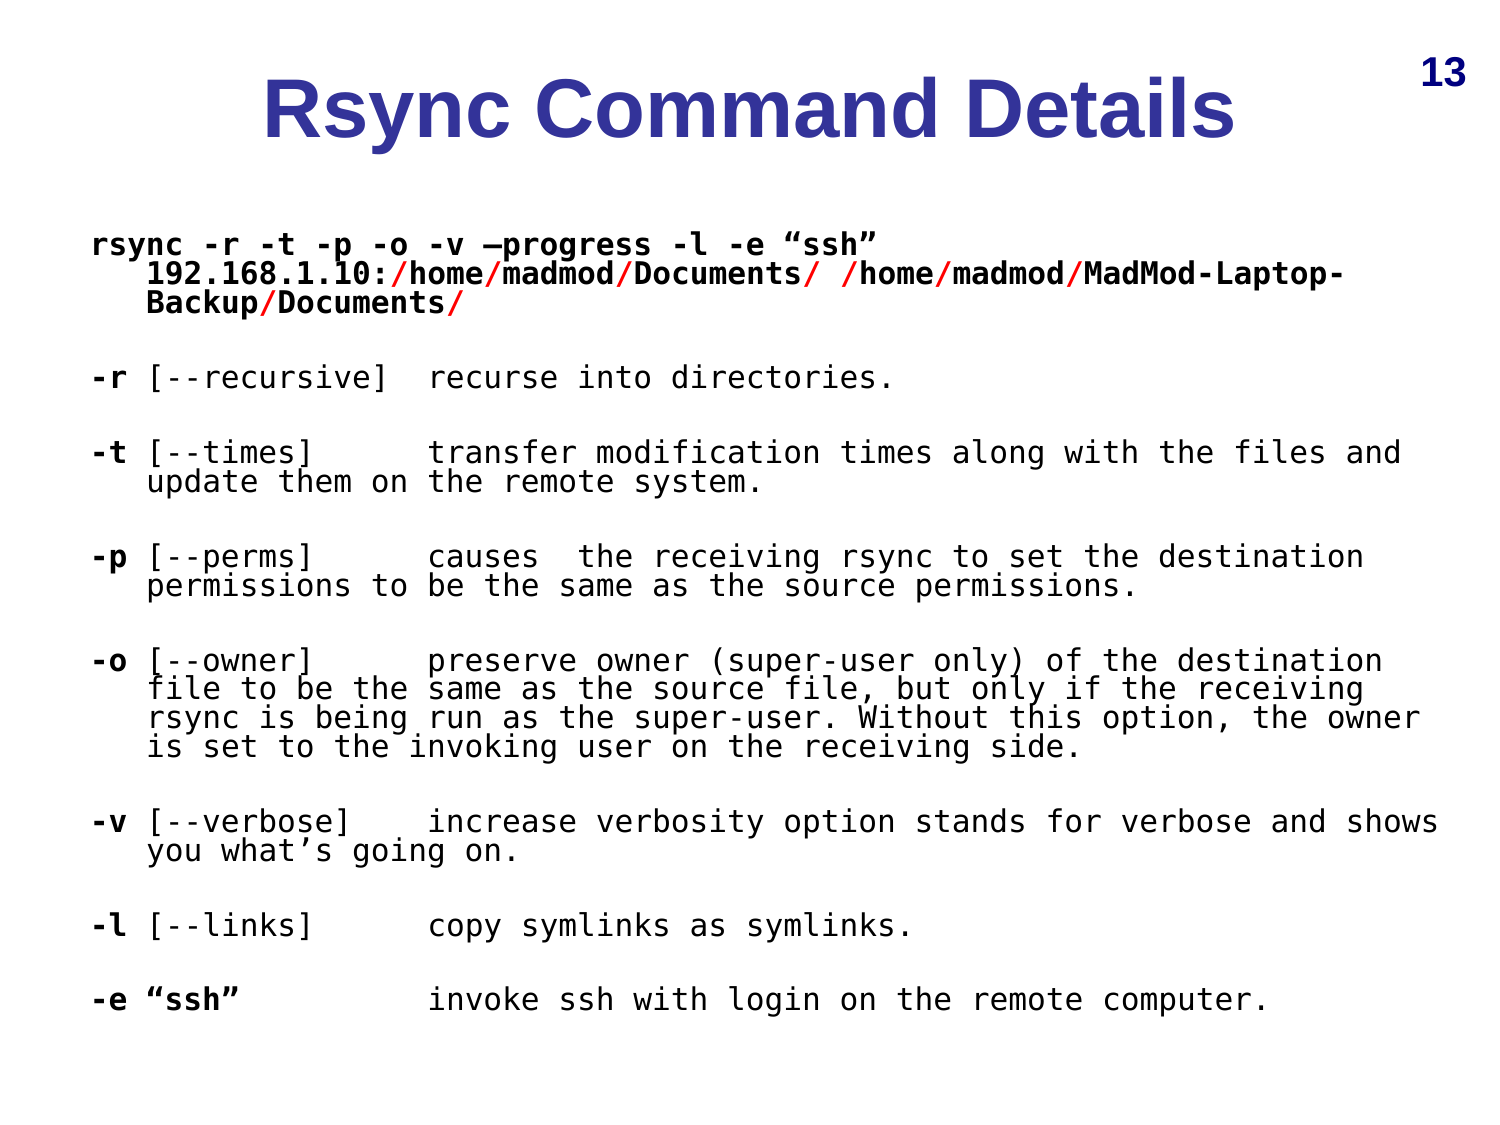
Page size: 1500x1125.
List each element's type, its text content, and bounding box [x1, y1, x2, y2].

text_box 13 [1387, 37, 1500, 103]
list rsync -r -t -p -o -v –progress -l -e “ssh” 192.168.1.10:/home/madmod/Documents/ /home/madmod/MadMod-Laptop-Backup/Documents/ -r [--recursive] recurse into directories. -t [--times] transfer modification times along with the files and update them on the remote system. -p [--perms] causes the receiving rsync to set the destination permissions to be the same as the source permissions. -o [--owner] preserve owner (super-user only) of the destination file to be the same as the source file, but only if the receiving rsync is being run as the super-user. Without this option, the owner is set to the invoking user on the receiving side. -v [--verbose] increase verbosity option stands for verbose and shows you what’s going on. -l [--links] copy symlinks as symlinks. -e “ssh” invoke ssh with login on the remote computer. [75, 224, 1463, 1075]
title Rsync Command Details [75, 37, 1426, 181]
